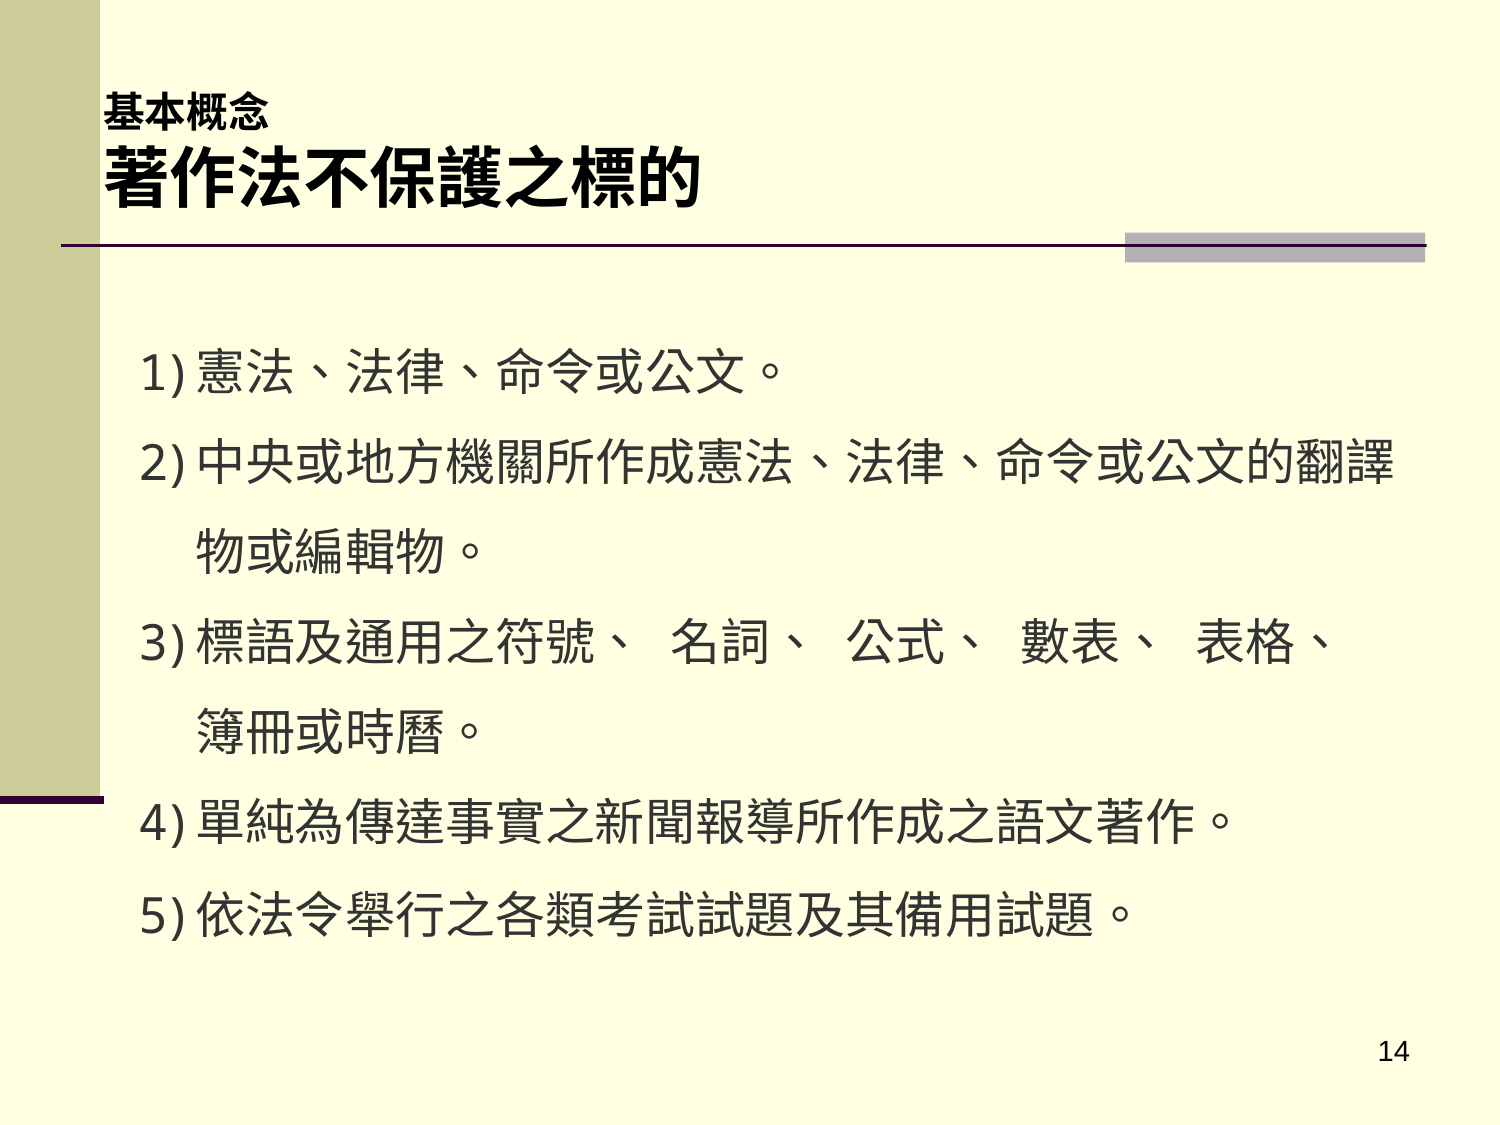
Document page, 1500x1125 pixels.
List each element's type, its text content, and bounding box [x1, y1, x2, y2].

text_box <編號> [1074, 1024, 1426, 1103]
text_box 基本概念 著作法不保護之標的 [88, 78, 1408, 224]
text_box 憲法、法律、命令或公文。 中央或地方機關所作成憲法、法律、命令或公文的翻譯物或編輯物。 標語及通用之符號、 名詞、 公式、 數表、 表格、 簿冊或時曆。 單純為傳達事實之新聞報導所作成之語文著作。 依法令舉行之各類考試試題及其備用試題。 [123, 302, 1412, 952]
